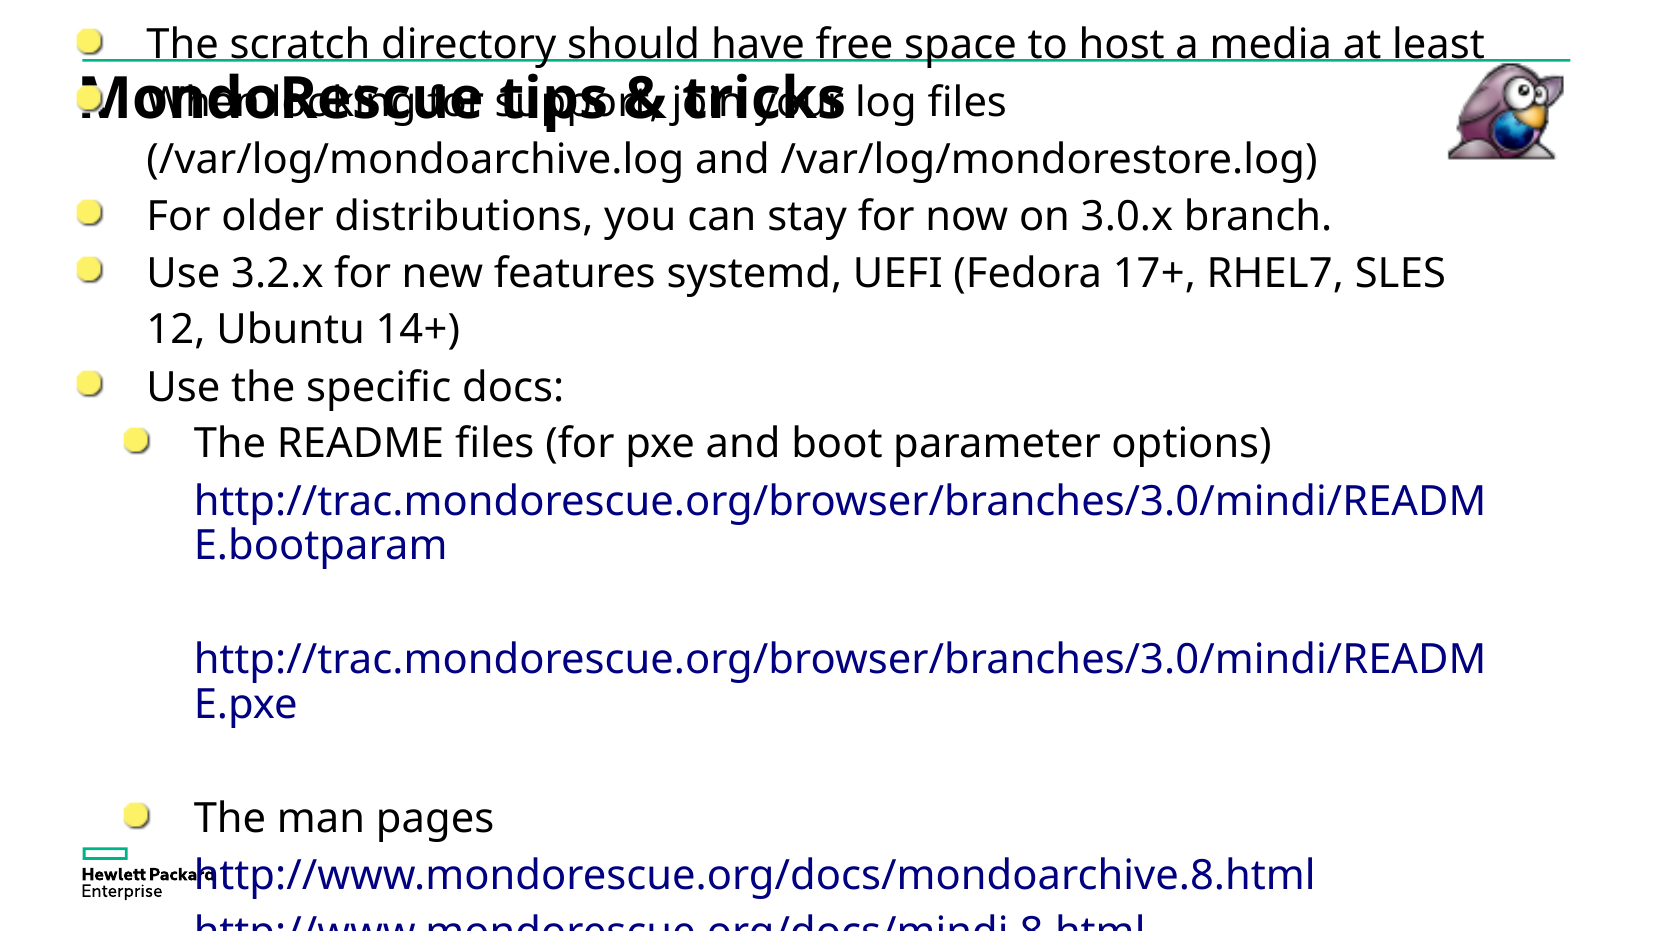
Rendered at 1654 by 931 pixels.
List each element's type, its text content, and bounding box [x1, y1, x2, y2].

picture [1417, 30, 1598, 200]
text_box MondoRescue tips & tricks [62, 15, 1600, 181]
text_box The scratch directory should have free space to host a media at least When looking for support, join your log files (/var/log/mondoarchive.log and /var/log/mondorestore.log) For older distributions, you can stay for now on 3.0.x branch. Use 3.2.x for new features systemd, UEFI (Fedora 17+, RHEL7, SLES 12, Ubuntu 14+) Use the specific docs: The README files (for pxe and boot parameter options) http://trac.mondorescue.org/browser/branches/3.0/mindi/README.bootparam http://trac.mondorescue.org/browser/branches/3.0/mindi/README.pxe The man pages http://www.mondorescue.org/docs/mondoarchive.8.html http://www.mondorescue.org/docs/mindi.8.html http://www.mondorescue.org/docs/mondorestore.8.html The wiki http://trac.mondorescue.org/wiki/FAQ [49, 75, 1506, 931]
picture [75, 27, 106, 58]
